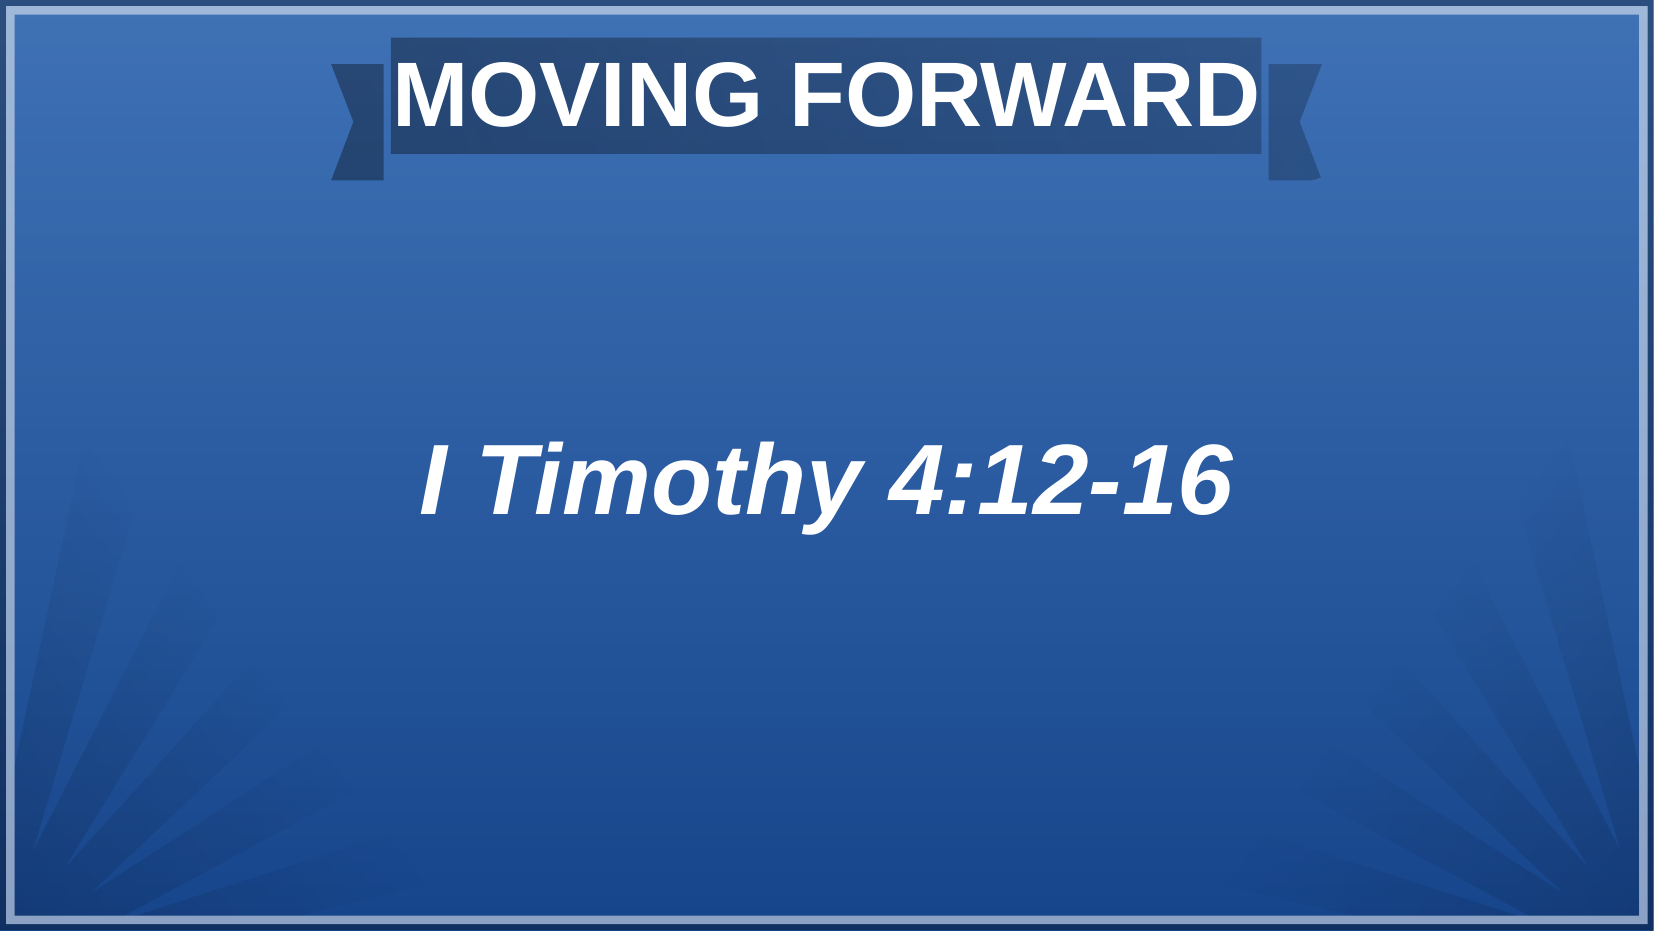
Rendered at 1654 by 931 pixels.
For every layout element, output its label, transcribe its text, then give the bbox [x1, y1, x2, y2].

subtitle I Timothy 4:12-16 [82, 224, 1571, 848]
title MOVING FORWARD [389, 35, 1264, 154]
